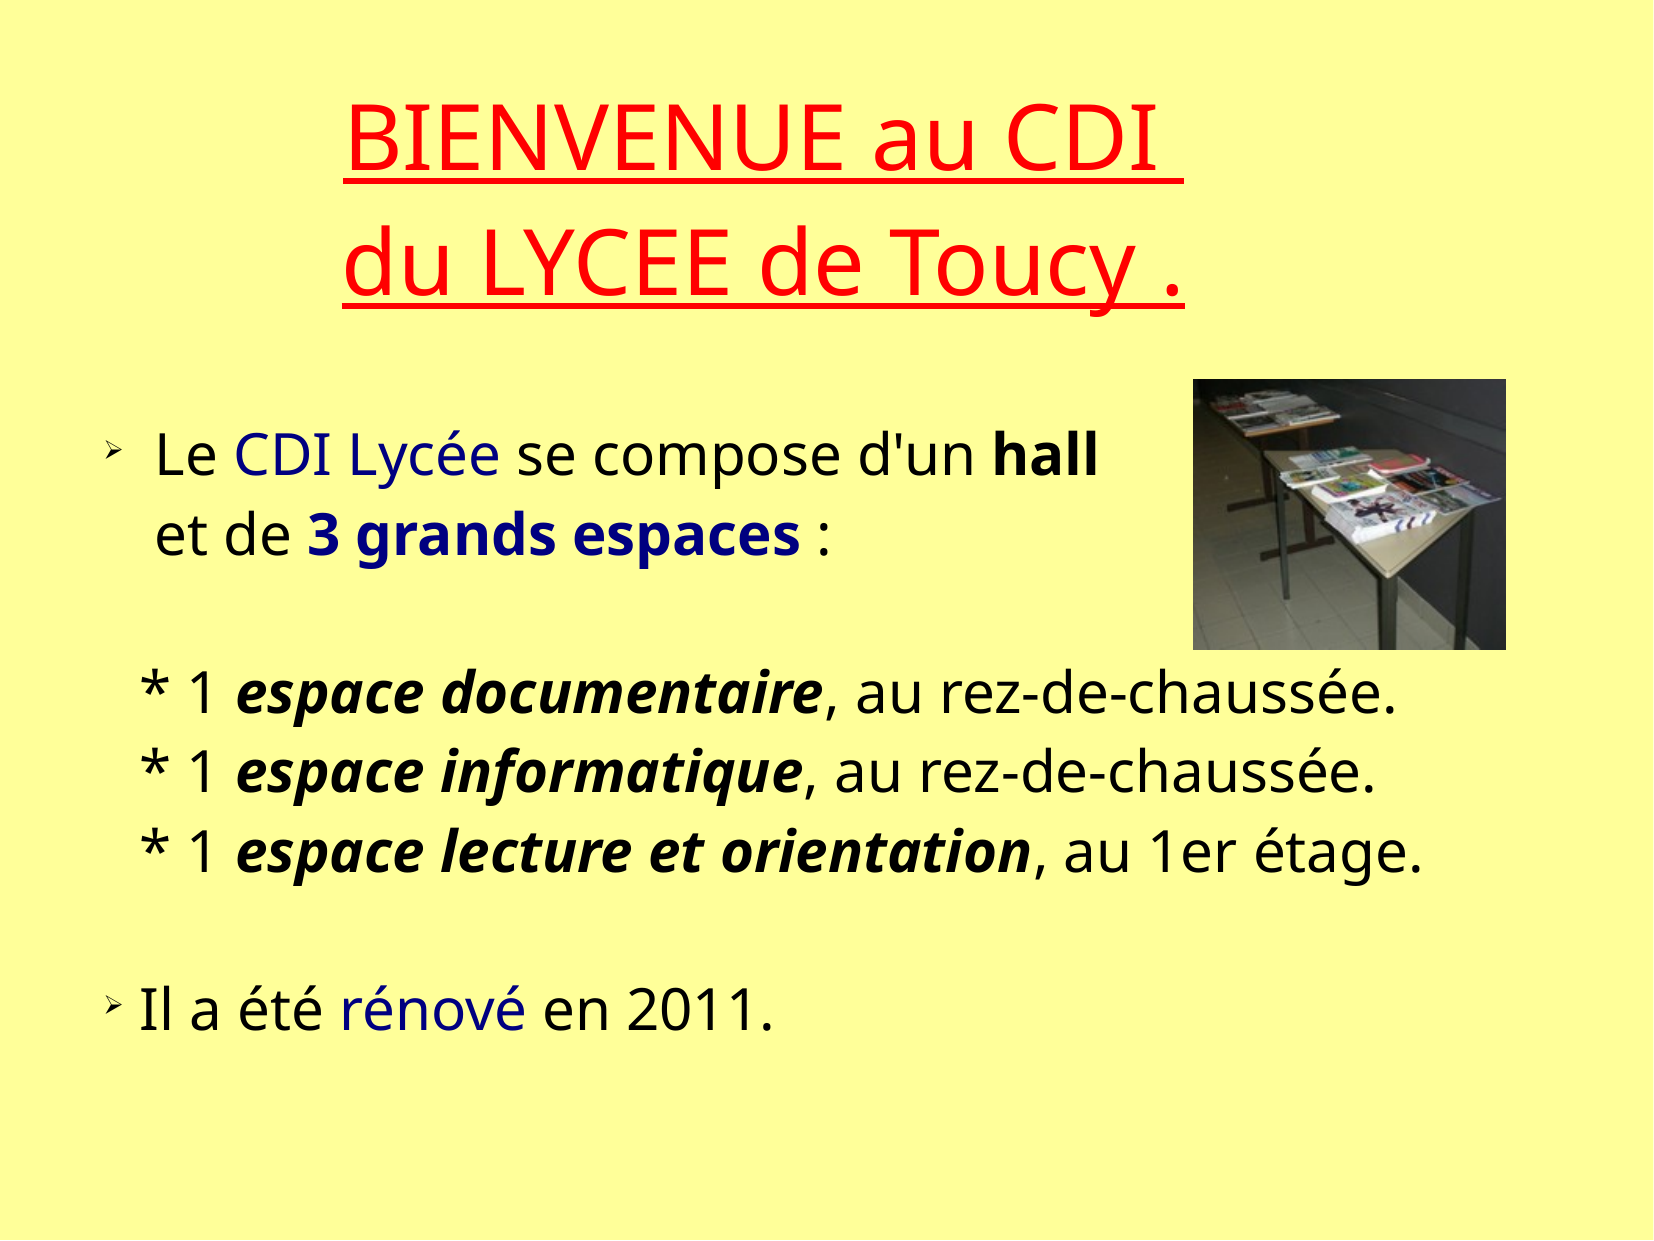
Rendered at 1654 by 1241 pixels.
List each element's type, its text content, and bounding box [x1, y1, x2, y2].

picture [1193, 379, 1506, 650]
text_box BIENVENUE au CDI du LYCEE de Toucy . Le CDI Lycée se compose d'un hall et de 3 grands espaces : * 1 espace documentaire, au rez-de-chaussée. * 1 espace informatique, au rez-de-chaussée. * 1 espace lecture et orientation, au 1er étage. Il a été rénové en 2011. [88, 65, 1506, 1241]
